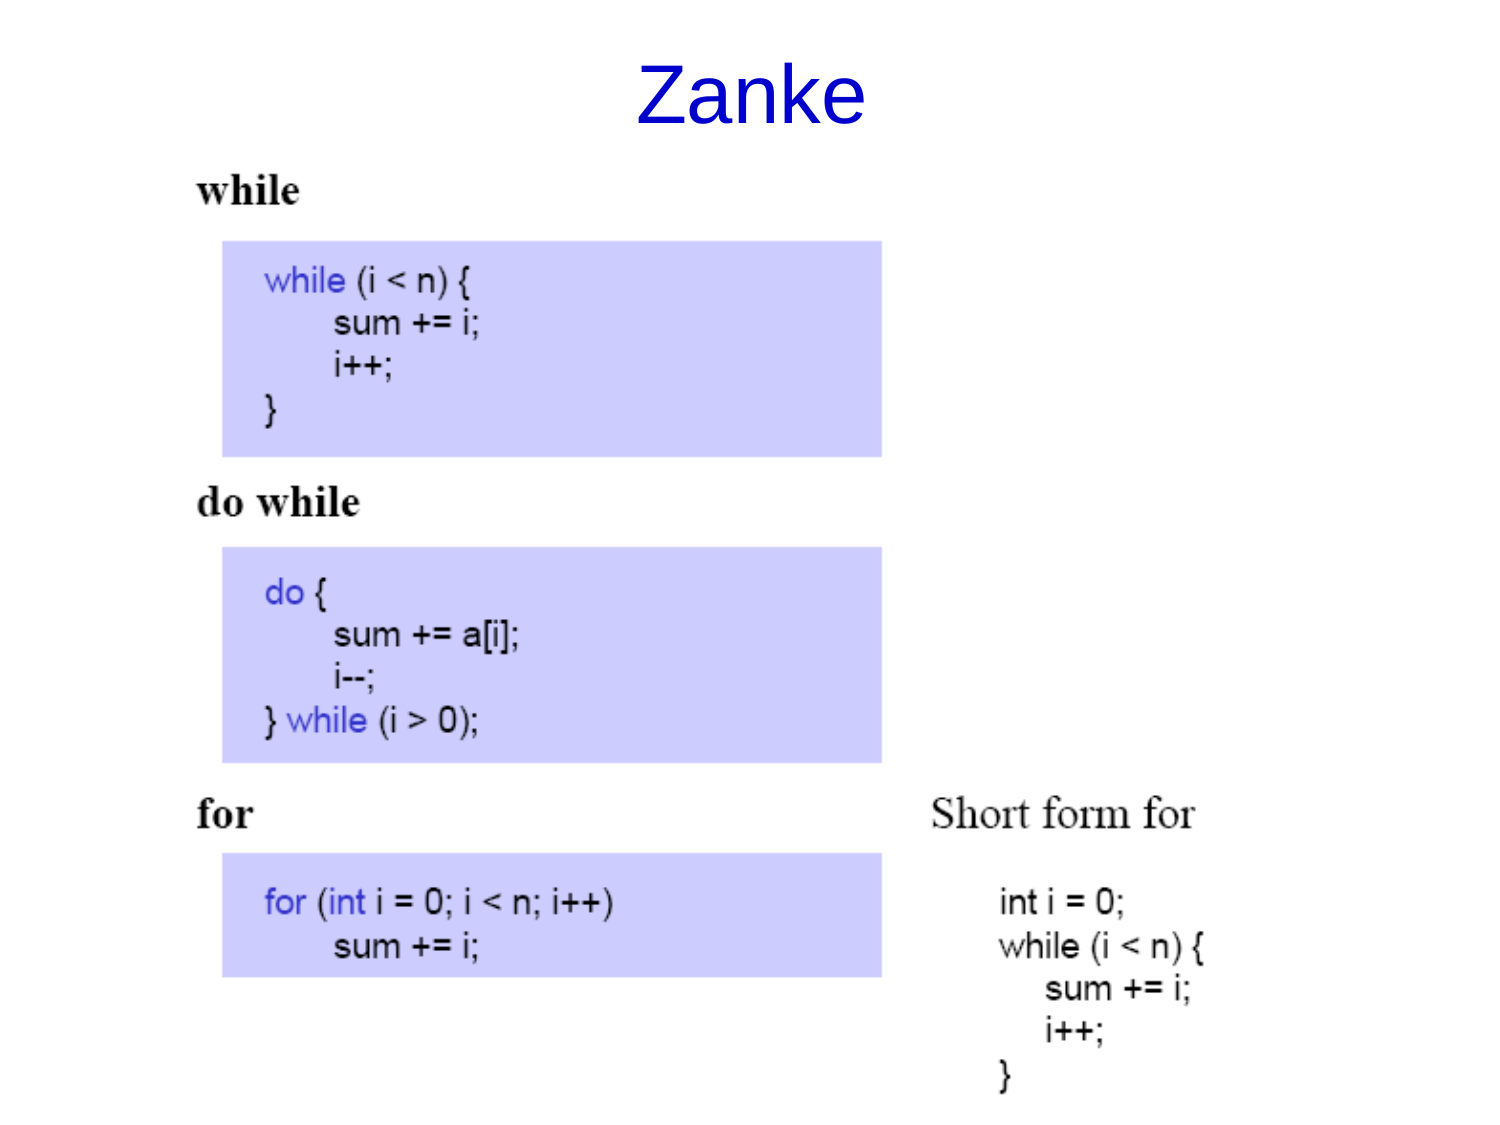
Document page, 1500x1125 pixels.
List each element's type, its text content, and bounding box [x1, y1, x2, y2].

text_box [171, 163, 1282, 1125]
title Zanke [76, 30, 1427, 149]
